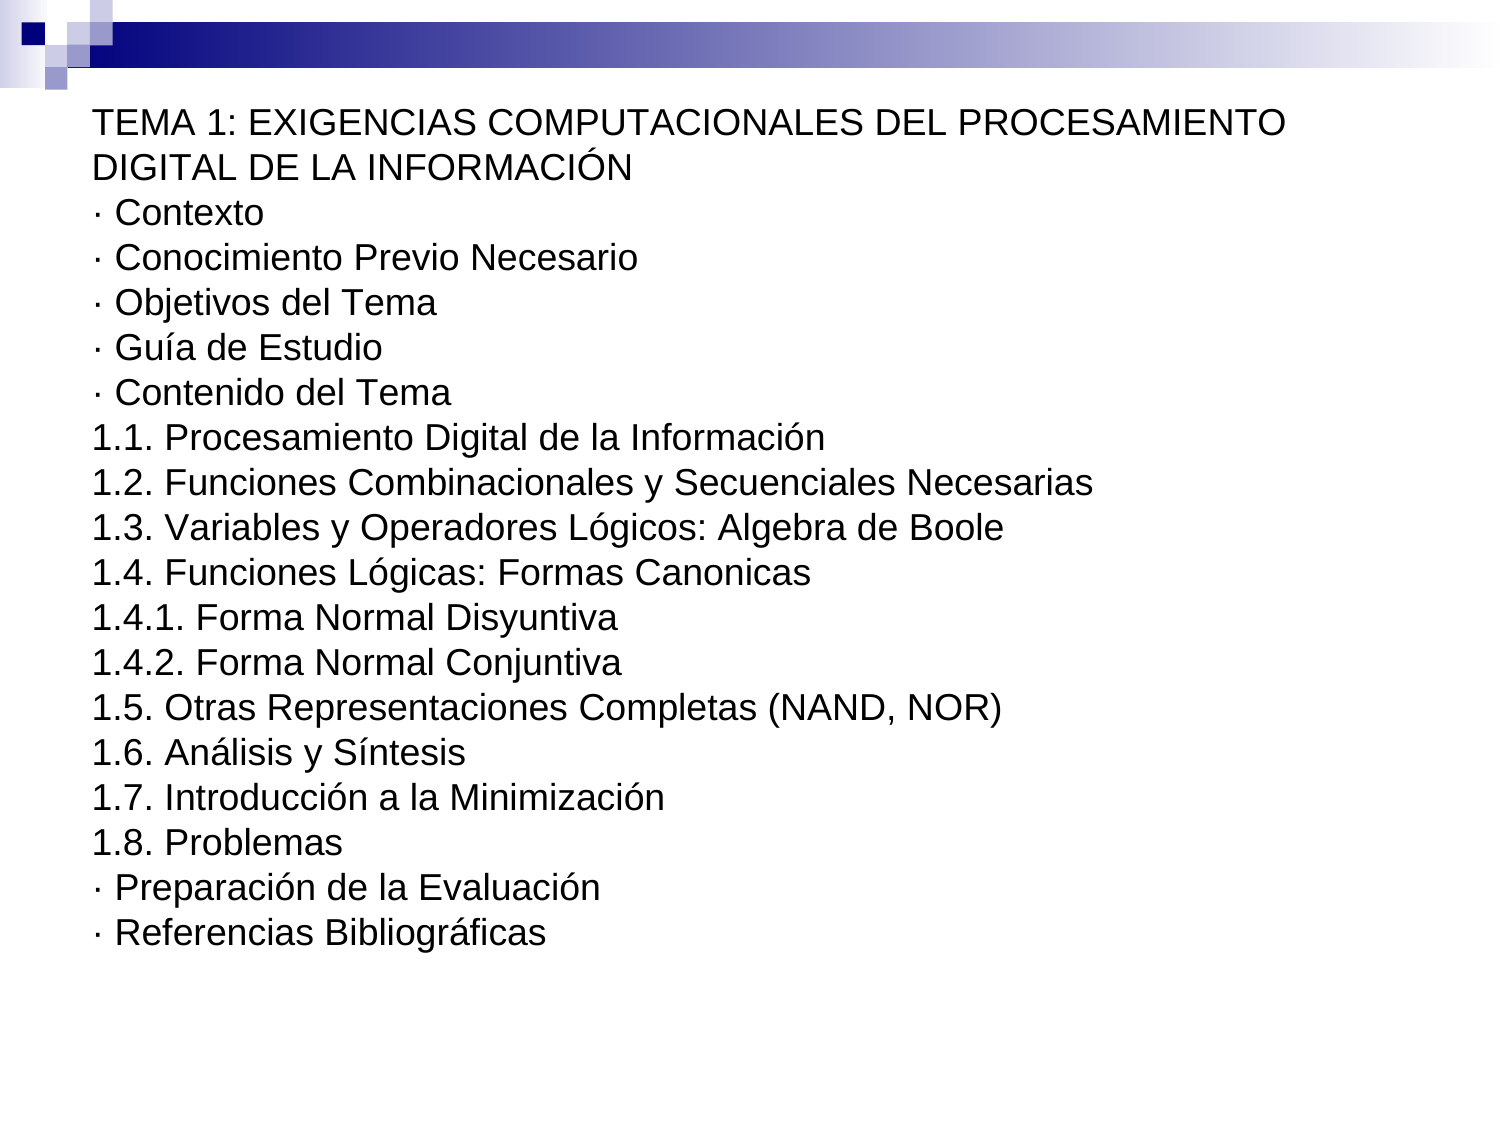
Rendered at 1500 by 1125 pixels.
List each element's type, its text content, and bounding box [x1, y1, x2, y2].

text_box TEMA 1: EXIGENCIAS COMPUTACIONALES DEL PROCESAMIENTO DIGITAL DE LA INFORMACIÓN · Contexto · Conocimiento Previo Necesario · Objetivos del Tema · Guía de Estudio · Contenido del Tema 1.1. Procesamiento Digital de la Información 1.2. Funciones Combinacionales y Secuenciales Necesarias 1.3. Variables y Operadores Lógicos: Algebra de Boole 1.4. Funciones Lógicas: Formas Canonicas 1.4.1. Forma Normal Disyuntiva 1.4.2. Forma Normal Conjuntiva 1.5. Otras Representaciones Completas (NAND, NOR) 1.6. Análisis y Síntesis 1.7. Introducción a la Minimización 1.8. Problemas · Preparación de la Evaluación · Referencias Bibliográficas [76, 90, 1341, 961]
